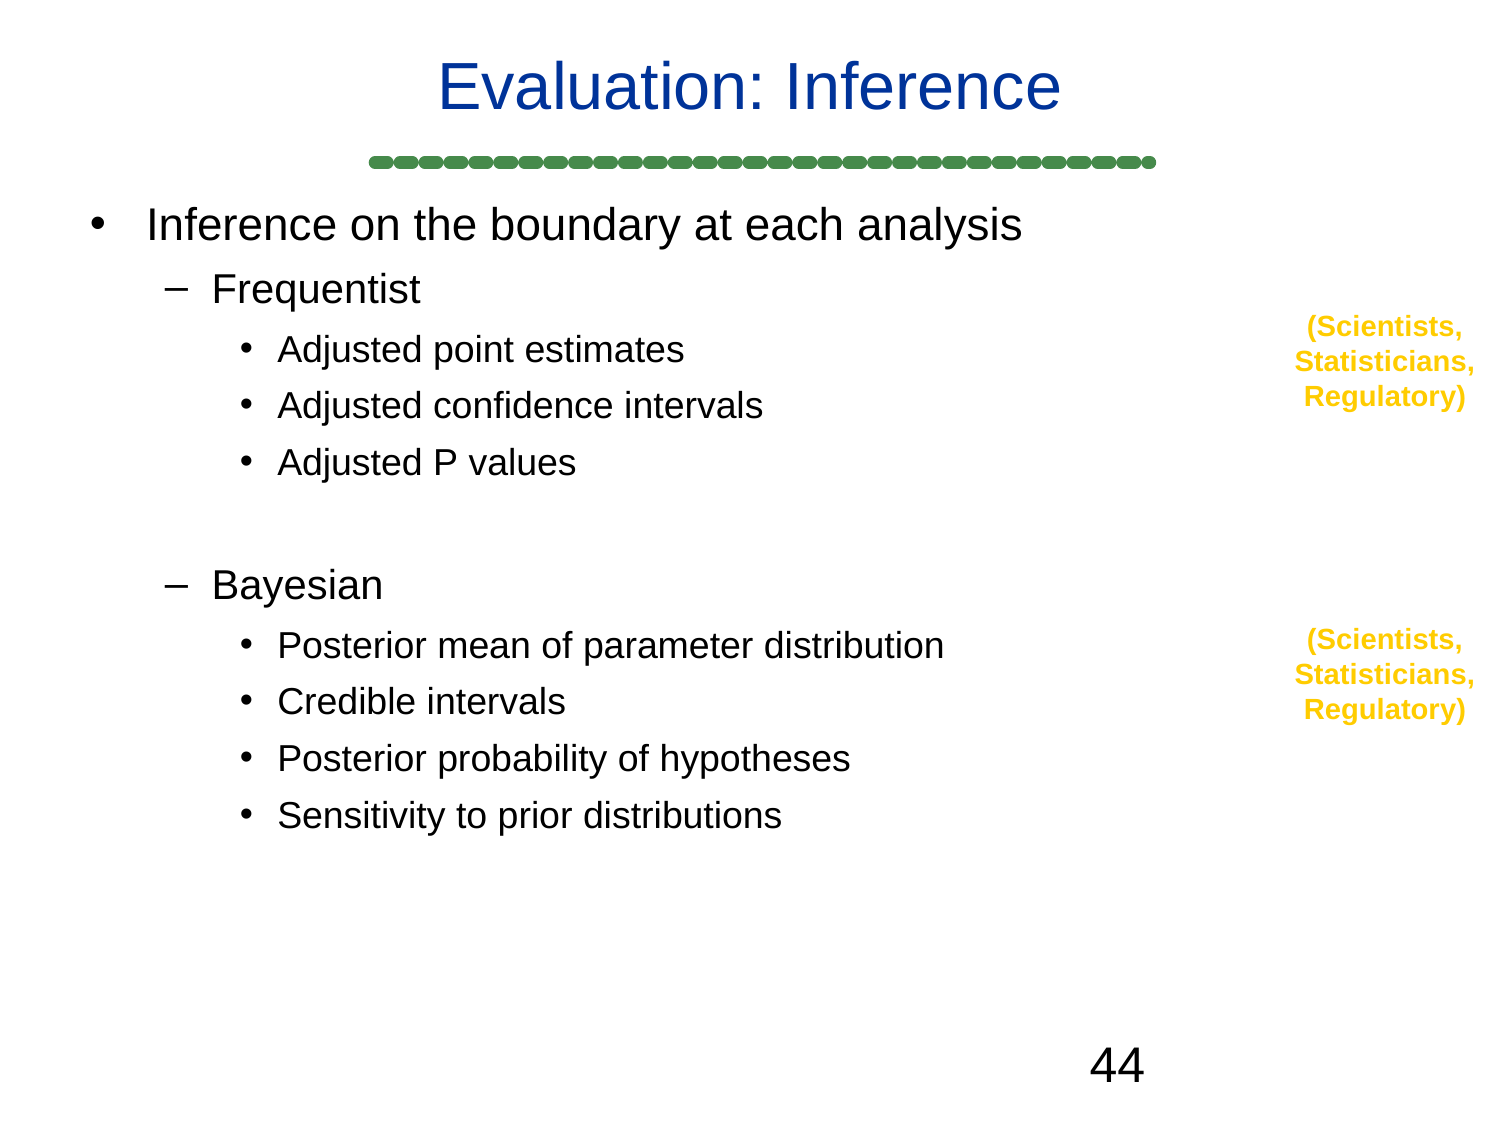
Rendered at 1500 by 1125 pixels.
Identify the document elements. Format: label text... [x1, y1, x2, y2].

list Inference on the boundary at each analysis Frequentist Adjusted point estimates Adjusted confidence intervals Adjusted P values Bayesian Posterior mean of parameter distribution Credible intervals Posterior probability of hypotheses Sensitivity to prior distributions [75, 187, 1426, 1050]
text_box (Scientists, Statisticians, Regulatory) [1270, 612, 1500, 733]
title Evaluation: Inference [37, 24, 1463, 141]
text_box (Scientists, Statisticians, Regulatory) [1270, 299, 1500, 421]
